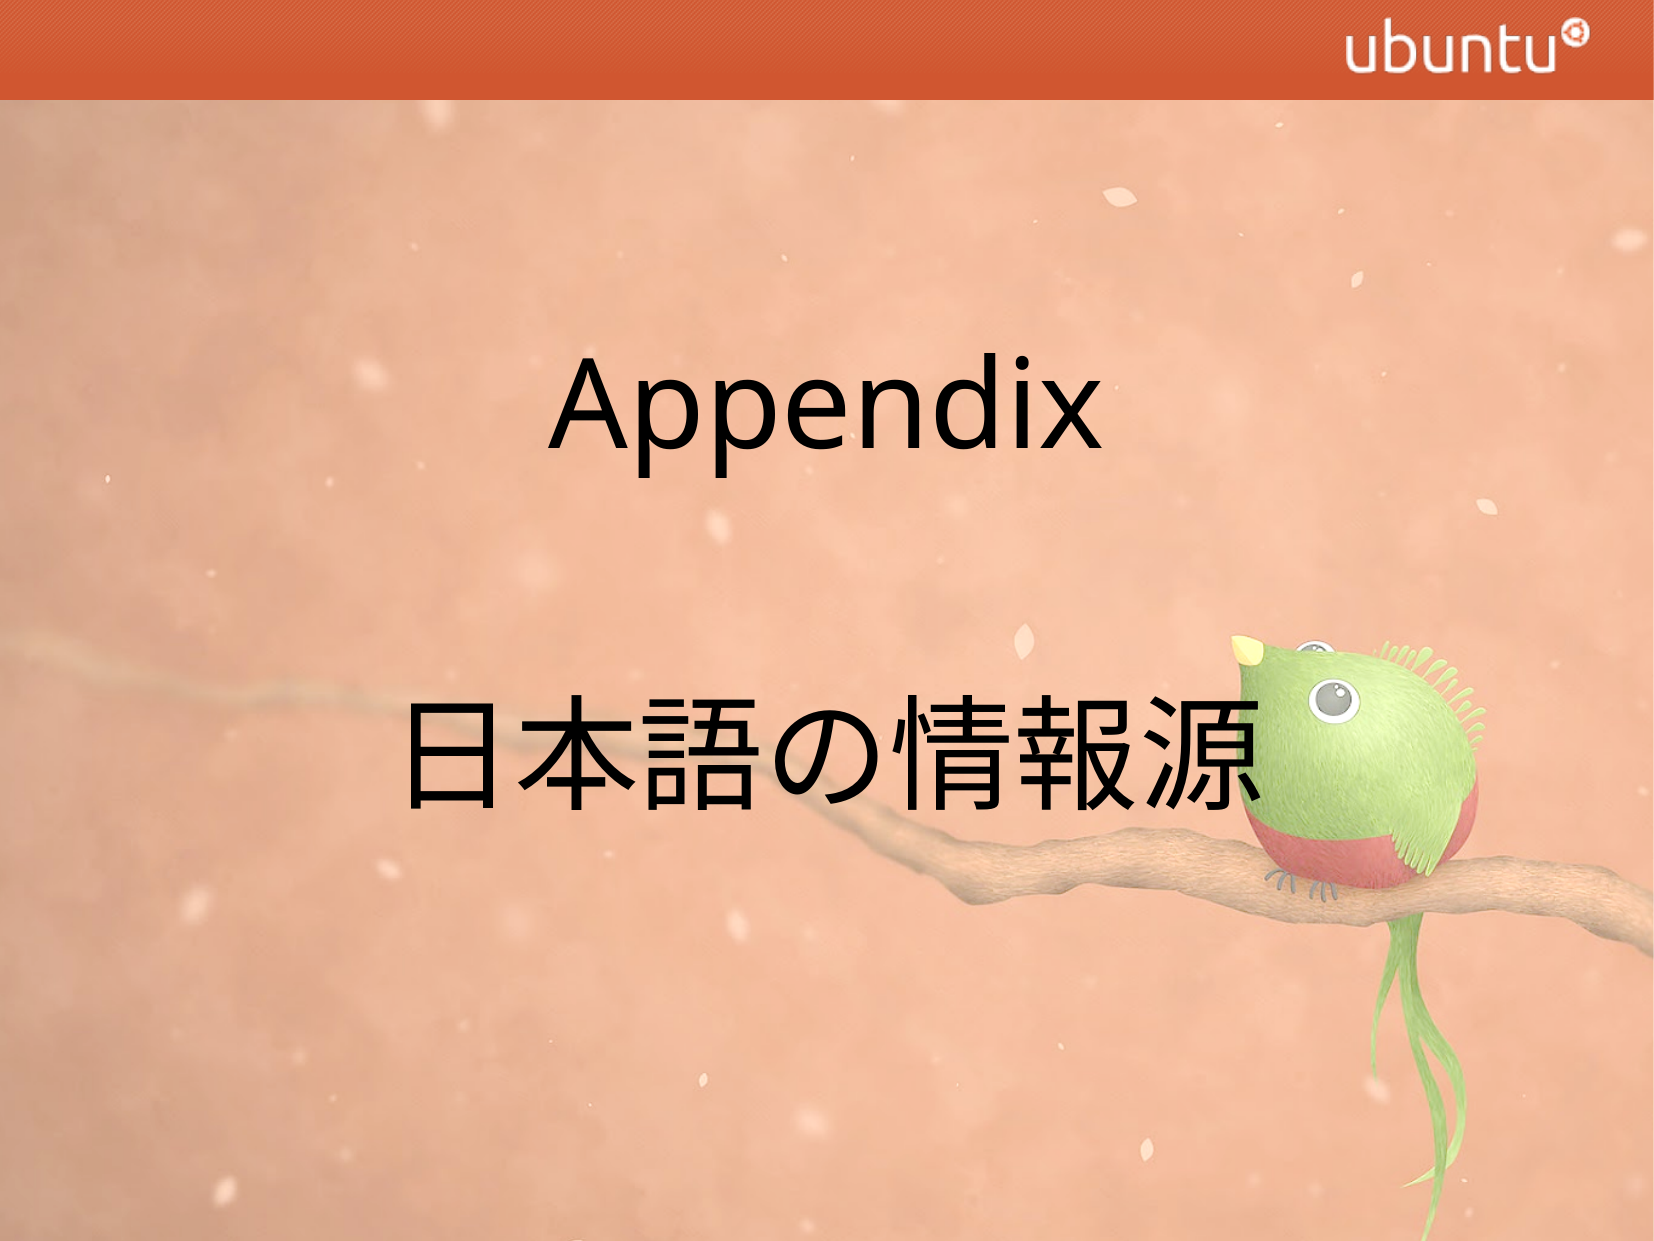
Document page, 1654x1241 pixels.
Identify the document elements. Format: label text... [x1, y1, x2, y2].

subtitle Appendix 日本語の情報源 [82, 141, 1571, 1010]
picture [0, 0, 1654, 1241]
